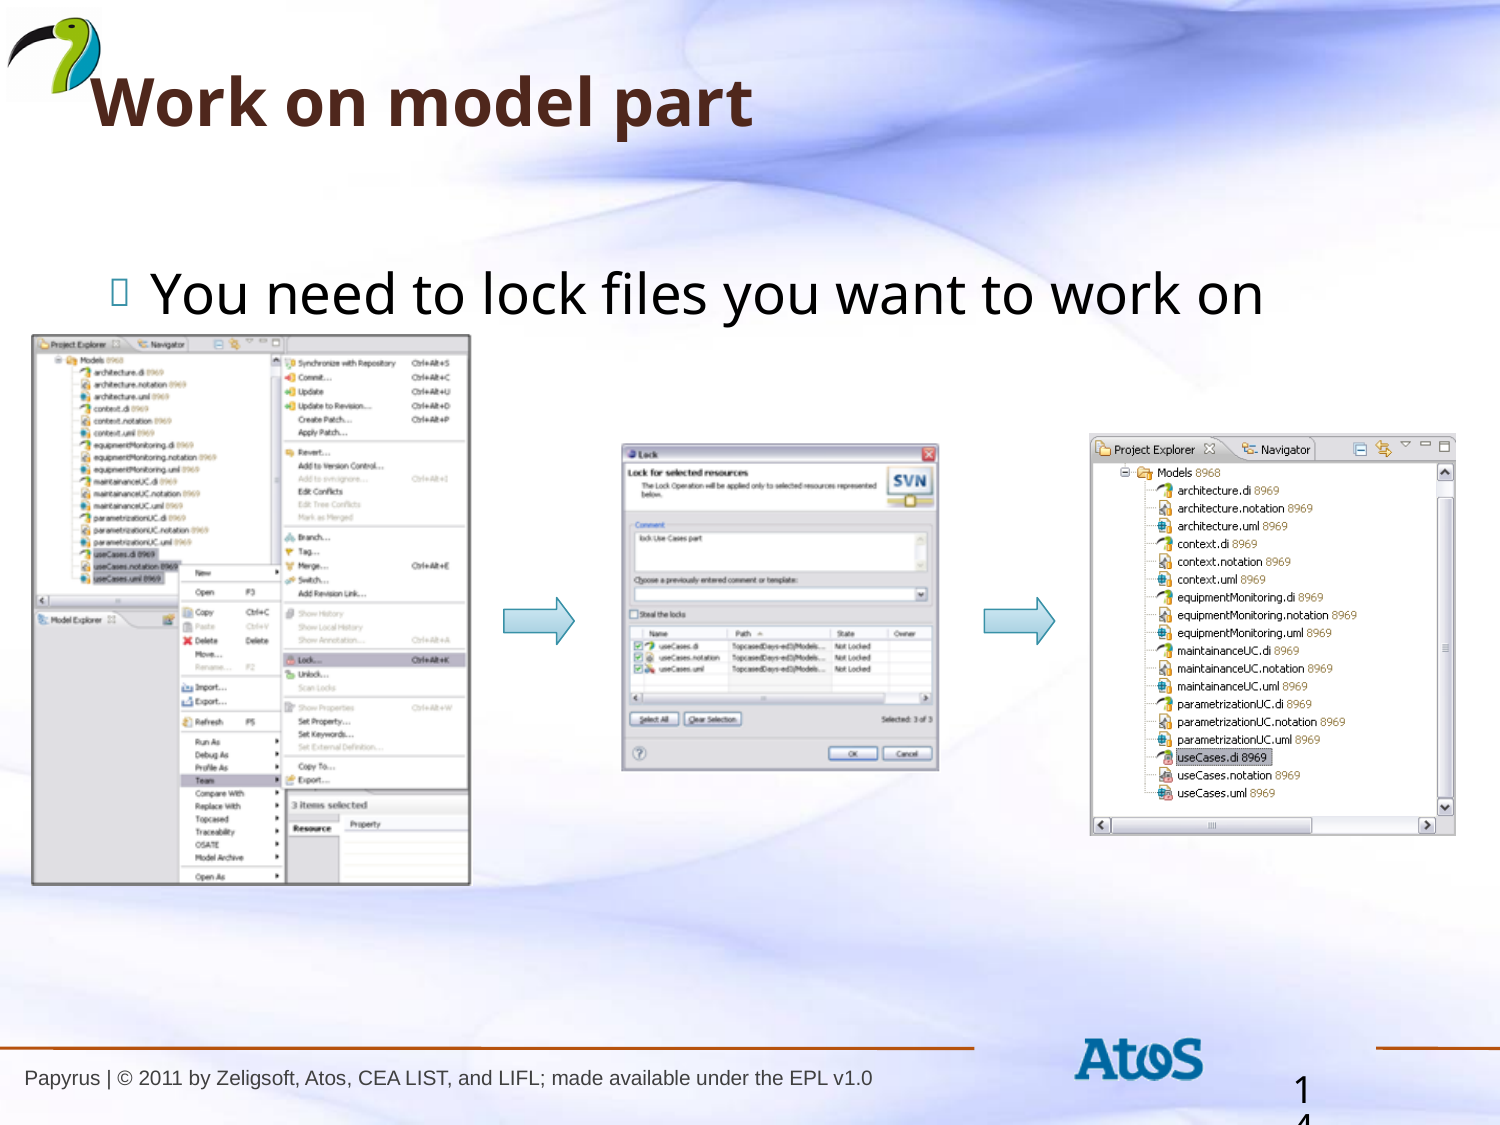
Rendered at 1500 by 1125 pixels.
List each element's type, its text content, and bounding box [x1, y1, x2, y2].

text_box [503, 597, 575, 645]
picture [0, 0, 1500, 1125]
list You need to lock files you want to work on [75, 243, 1425, 986]
title Work on model part [75, 45, 1425, 233]
slide_number <numéro> [1277, 1051, 1338, 1112]
text_box [984, 597, 1055, 645]
